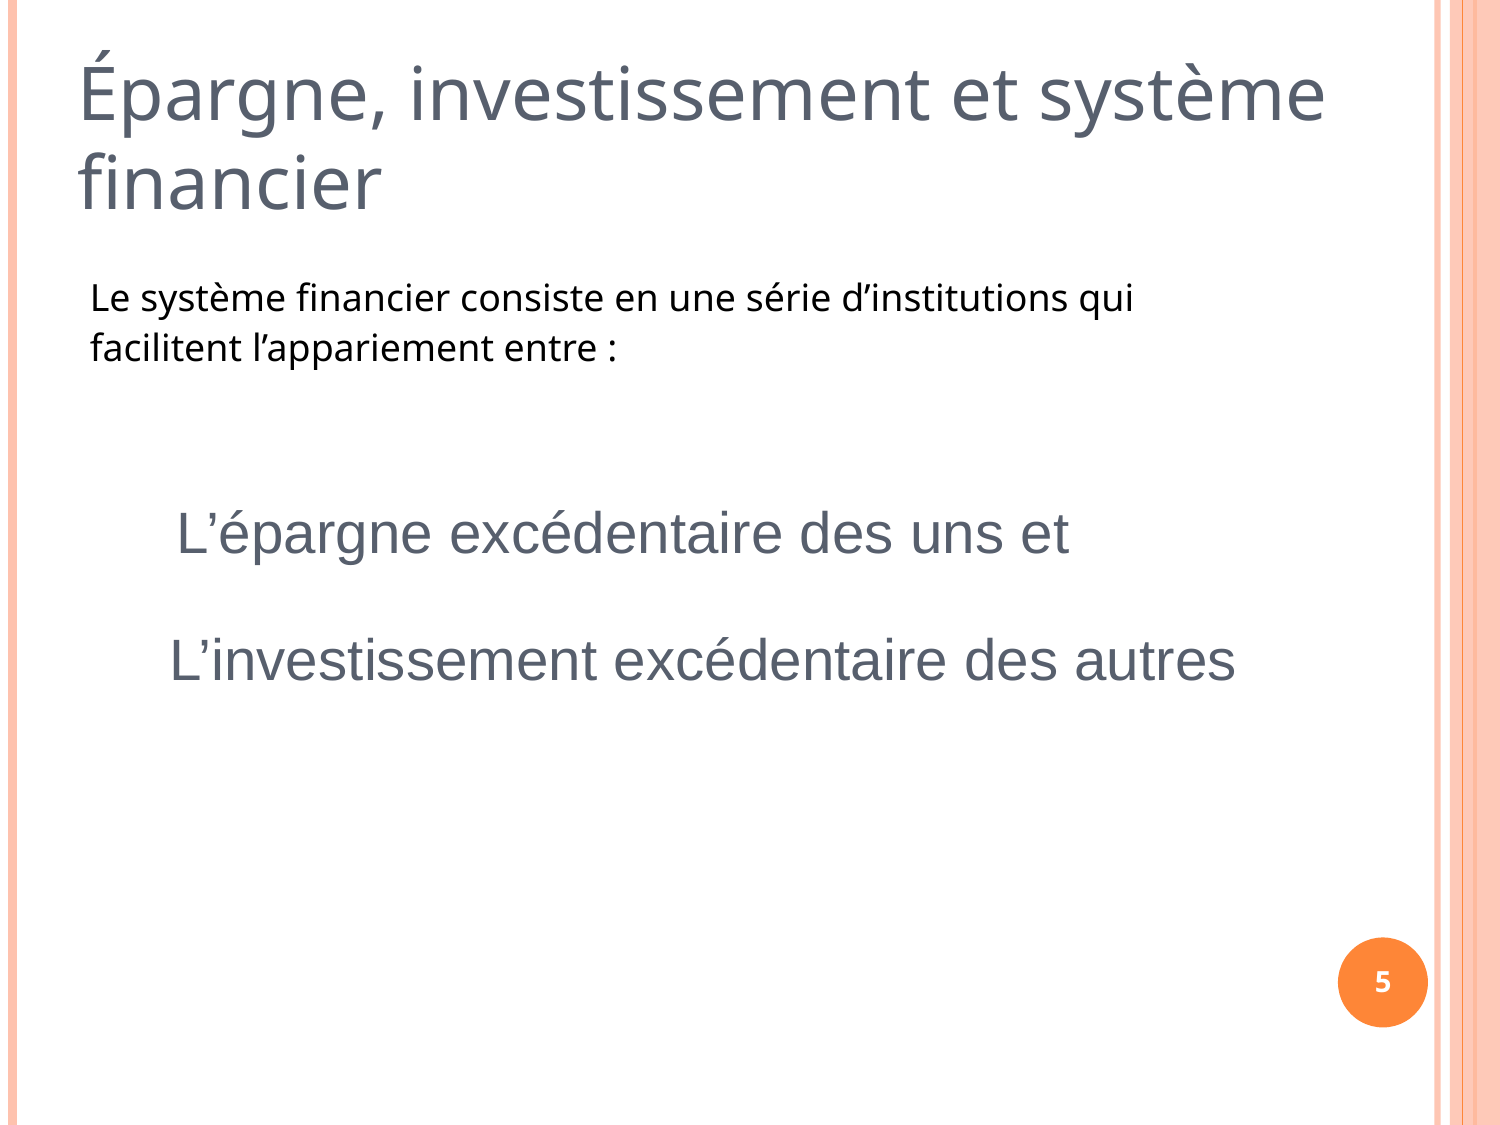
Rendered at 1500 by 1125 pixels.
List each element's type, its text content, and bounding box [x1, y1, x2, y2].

title Épargne, investissement et système financier [62, 37, 1450, 232]
text_box L’investissement excédentaire des autres [154, 608, 1254, 777]
slide_number <numéro> [1333, 940, 1434, 1027]
list Le système financier consiste en une série d’institutions qui facilitent l’appariement entre : [75, 262, 1300, 1062]
text_box L’épargne excédentaire des uns et [162, 487, 1086, 573]
